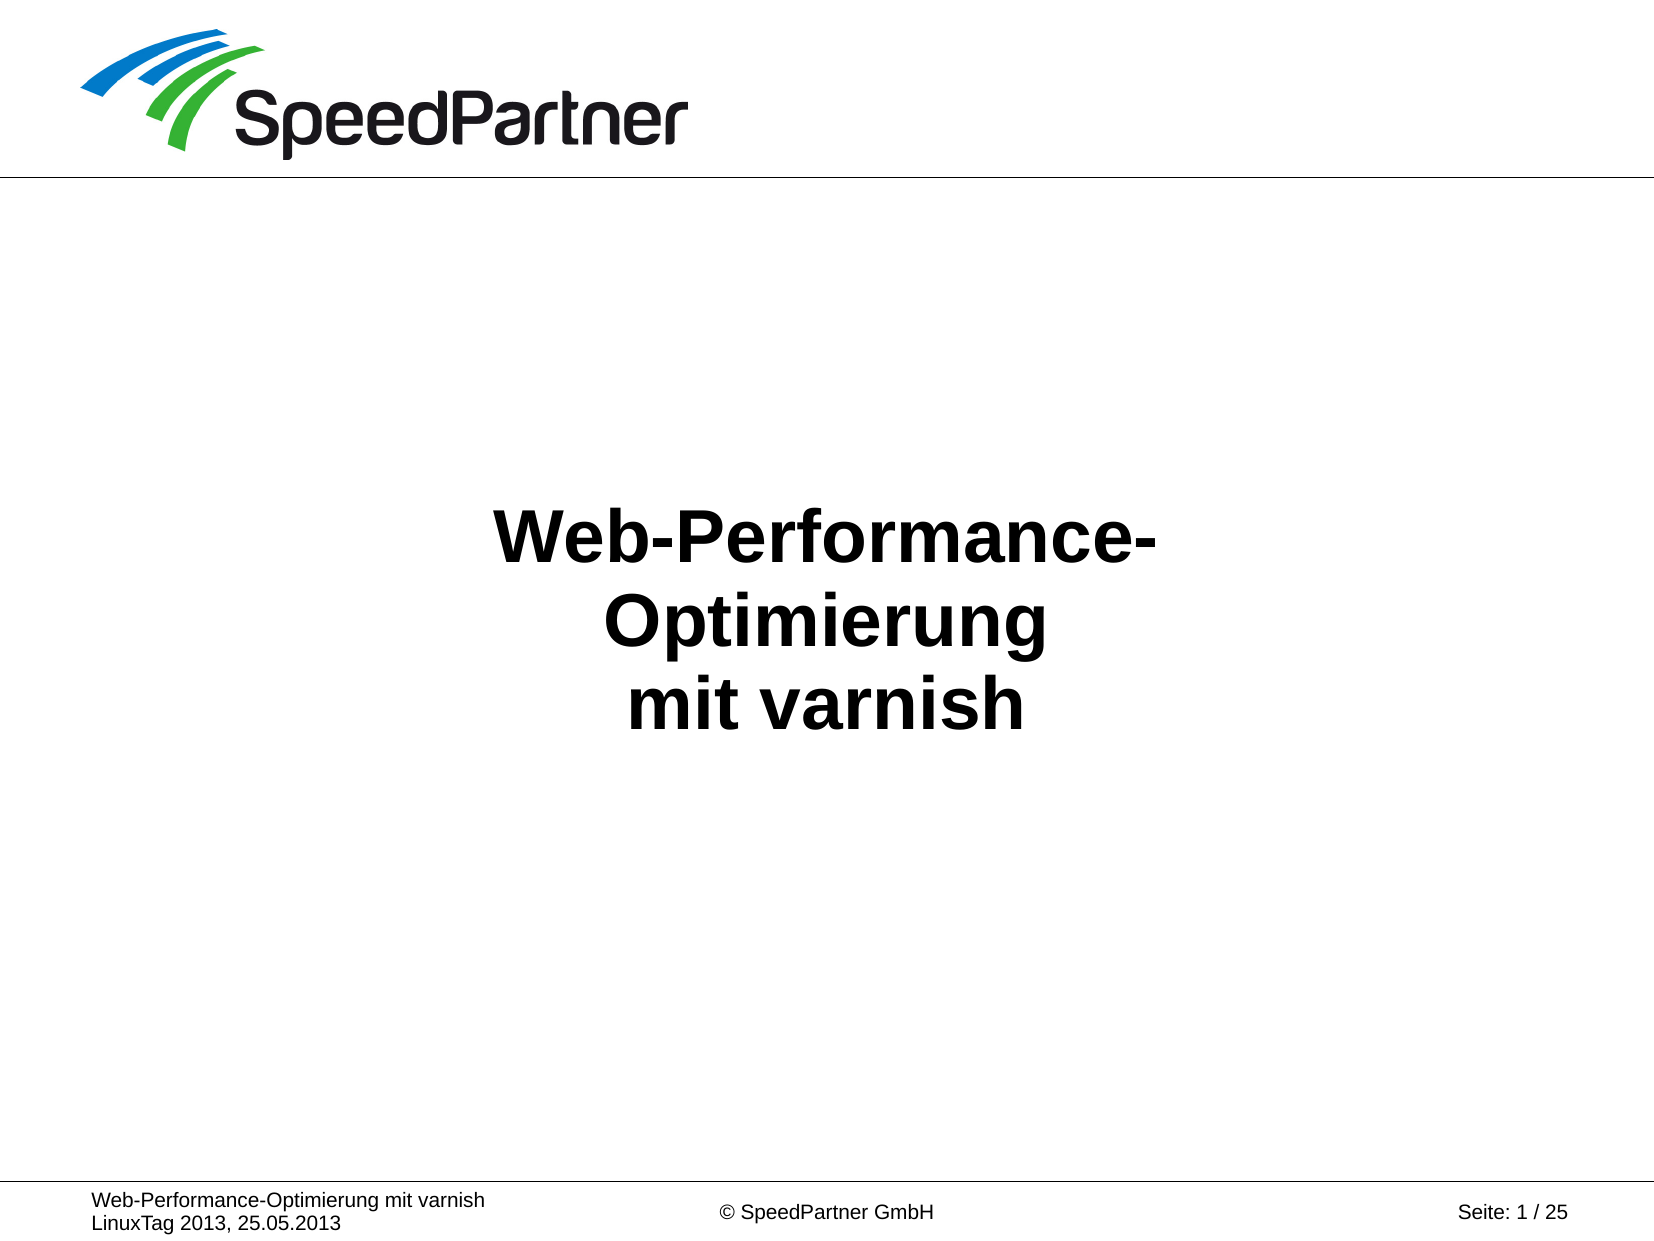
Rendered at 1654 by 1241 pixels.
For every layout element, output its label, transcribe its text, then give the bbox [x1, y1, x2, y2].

title Web-Performance- Optimierung mit varnish [0, 0, 1654, 1241]
